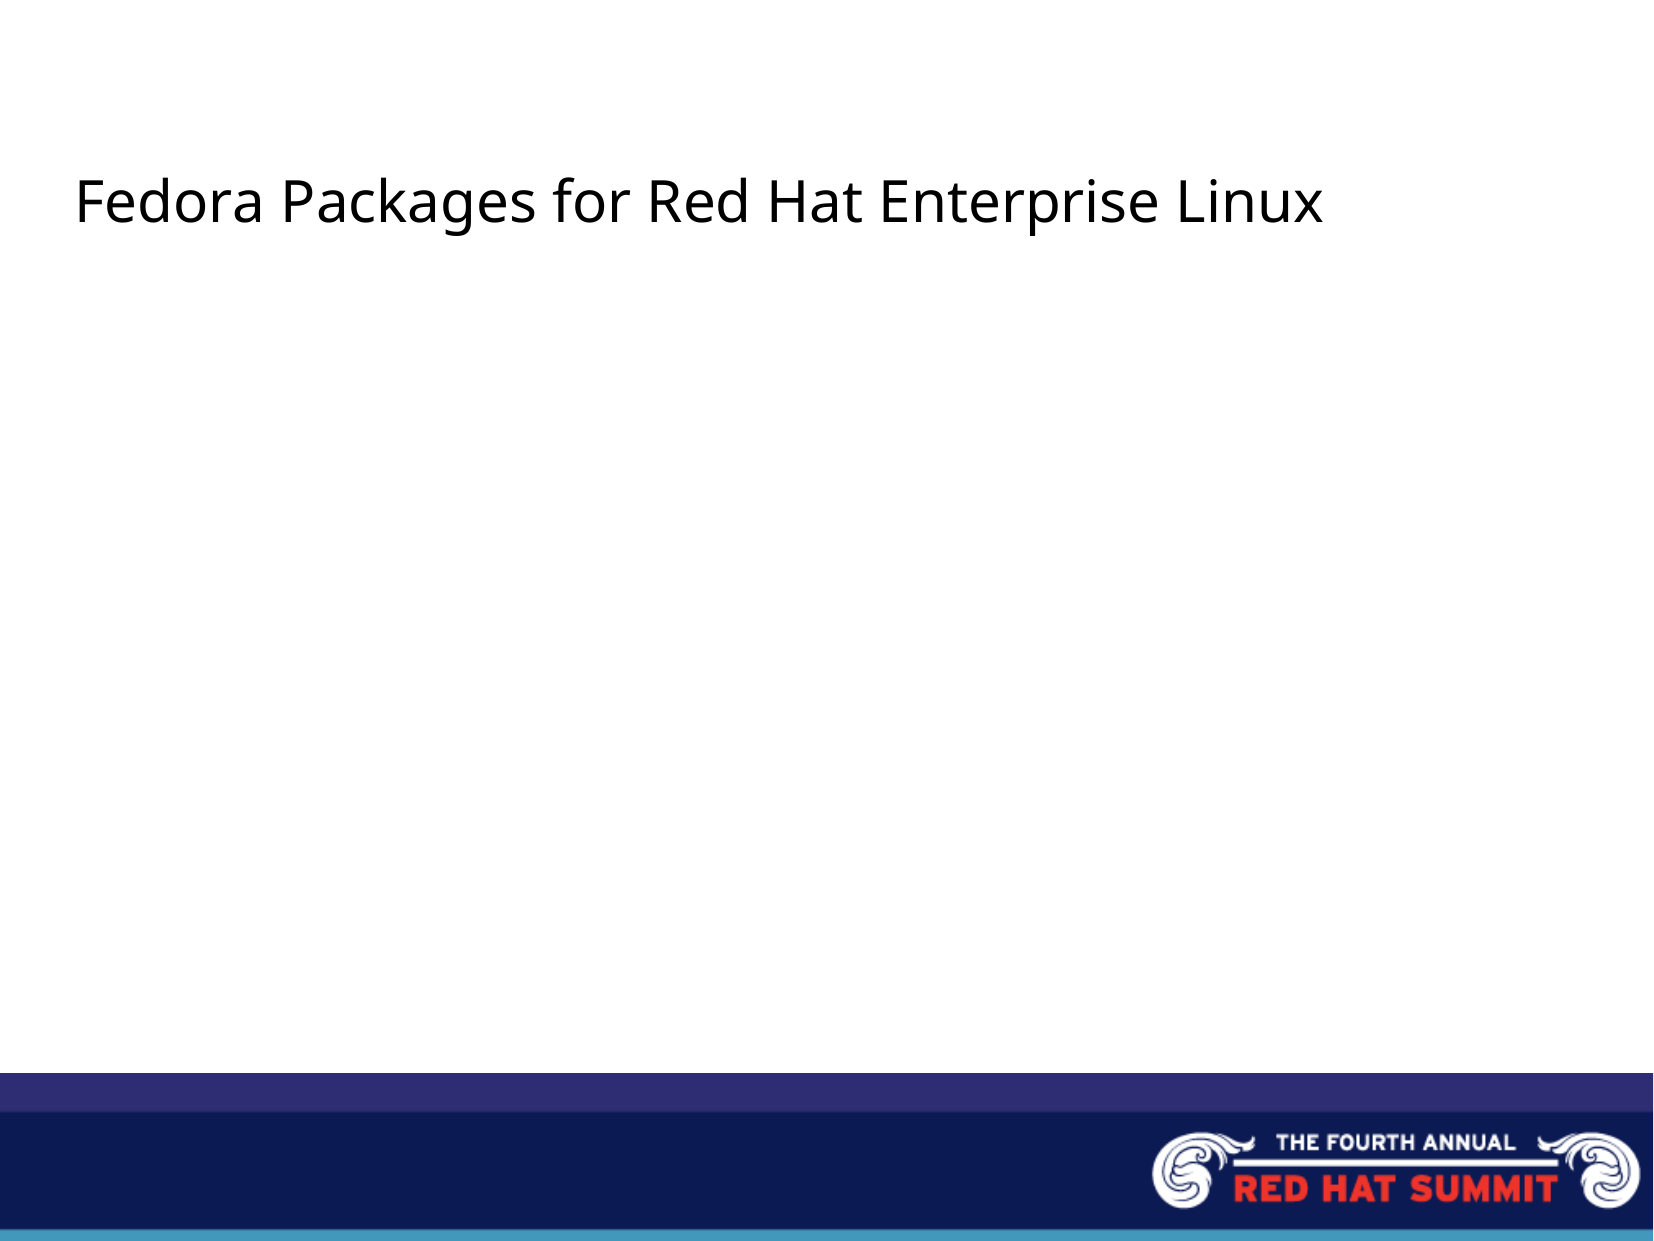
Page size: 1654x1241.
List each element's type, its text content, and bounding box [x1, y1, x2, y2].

title Fedora Packages for Red Hat Enterprise Linux [74, 140, 1506, 259]
picture [0, 1073, 1654, 1241]
